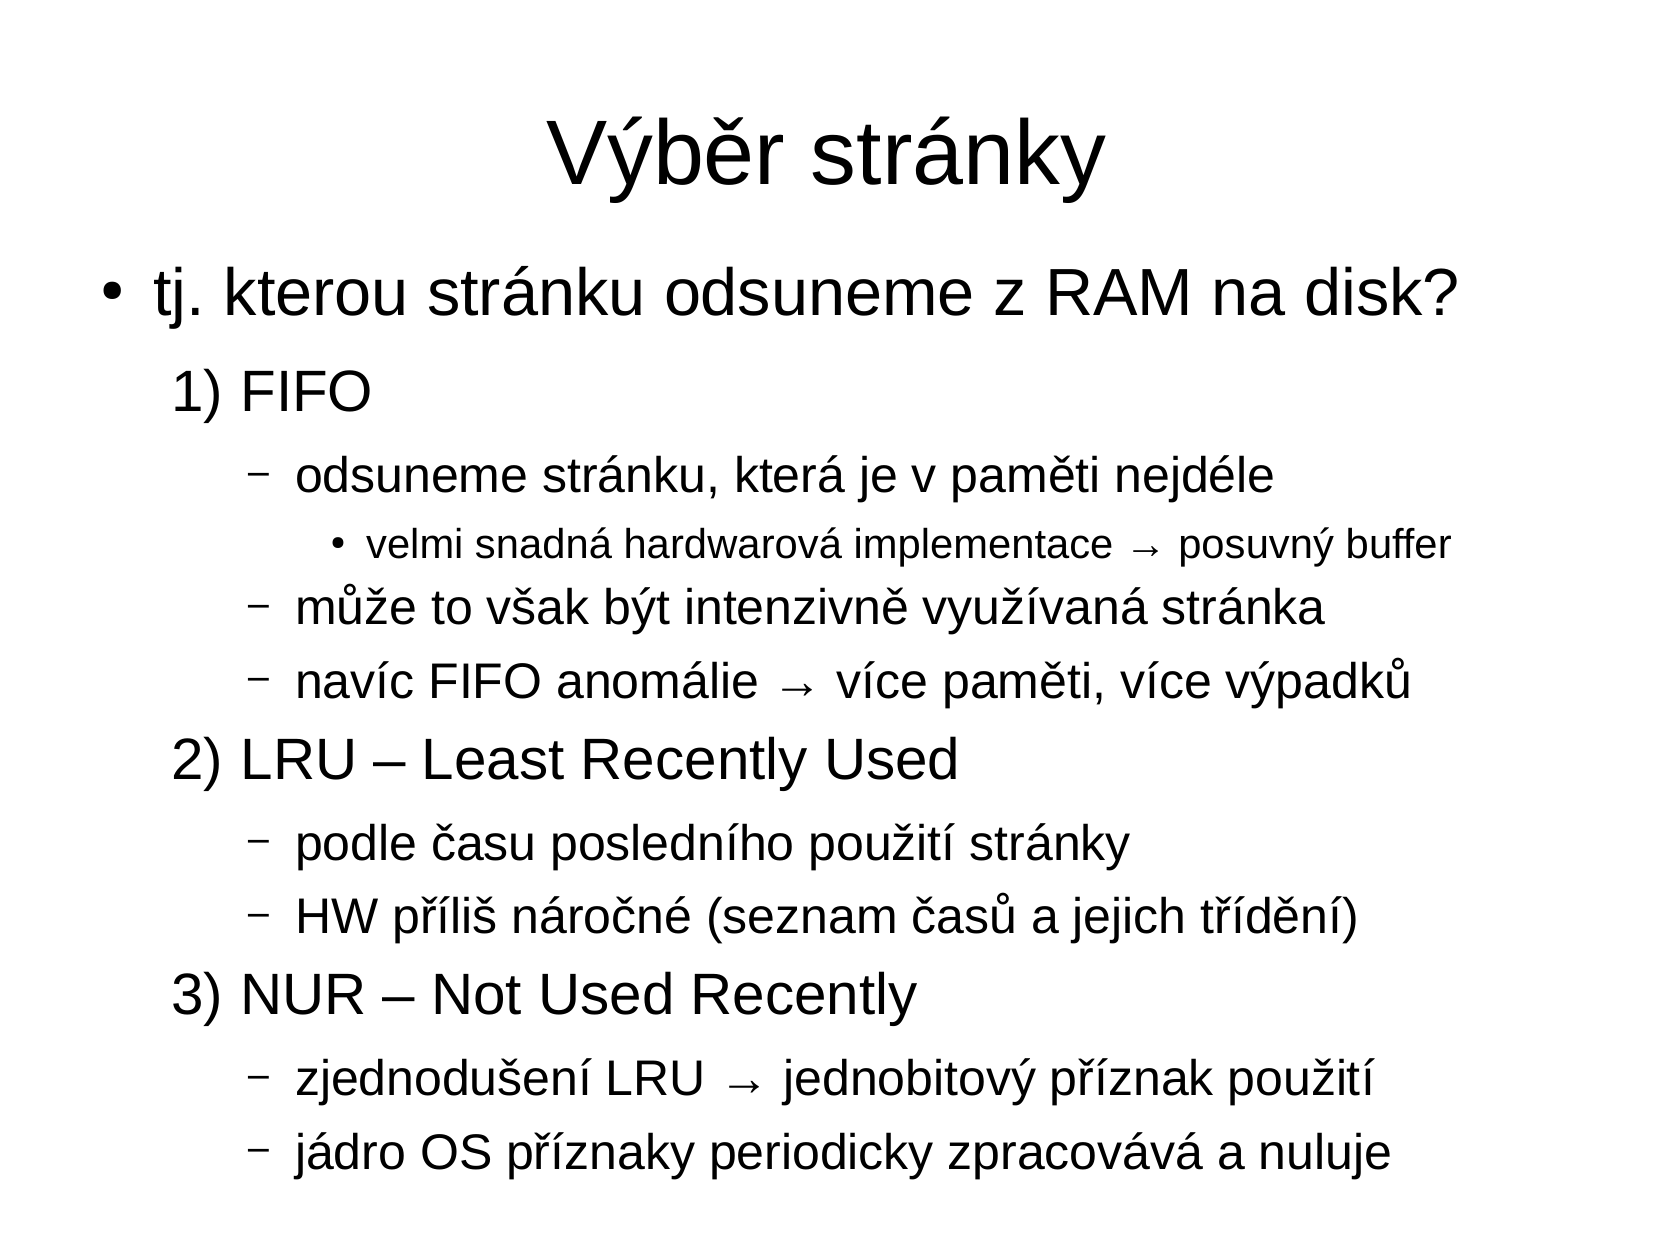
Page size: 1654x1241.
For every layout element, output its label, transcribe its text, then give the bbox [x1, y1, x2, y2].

list tj. kterou stránku odsuneme z RAM na disk? FIFO odsuneme stránku, která je v paměti nejdéle velmi snadná hardwarová implementace → posuvný buffer může to však být intenzivně využívaná stránka navíc FIFO anomálie → více paměti, více výpadků LRU – Least Recently Used podle času posledního použití stránky HW příliš náročné (seznam časů a jejich třídění) NUR – Not Used Recently zjednodušení LRU → jednobitový příznak použití jádro OS příznaky periodicky zpracovává a nuluje [82, 254, 1571, 1180]
title Výběr stránky [82, 56, 1571, 250]
